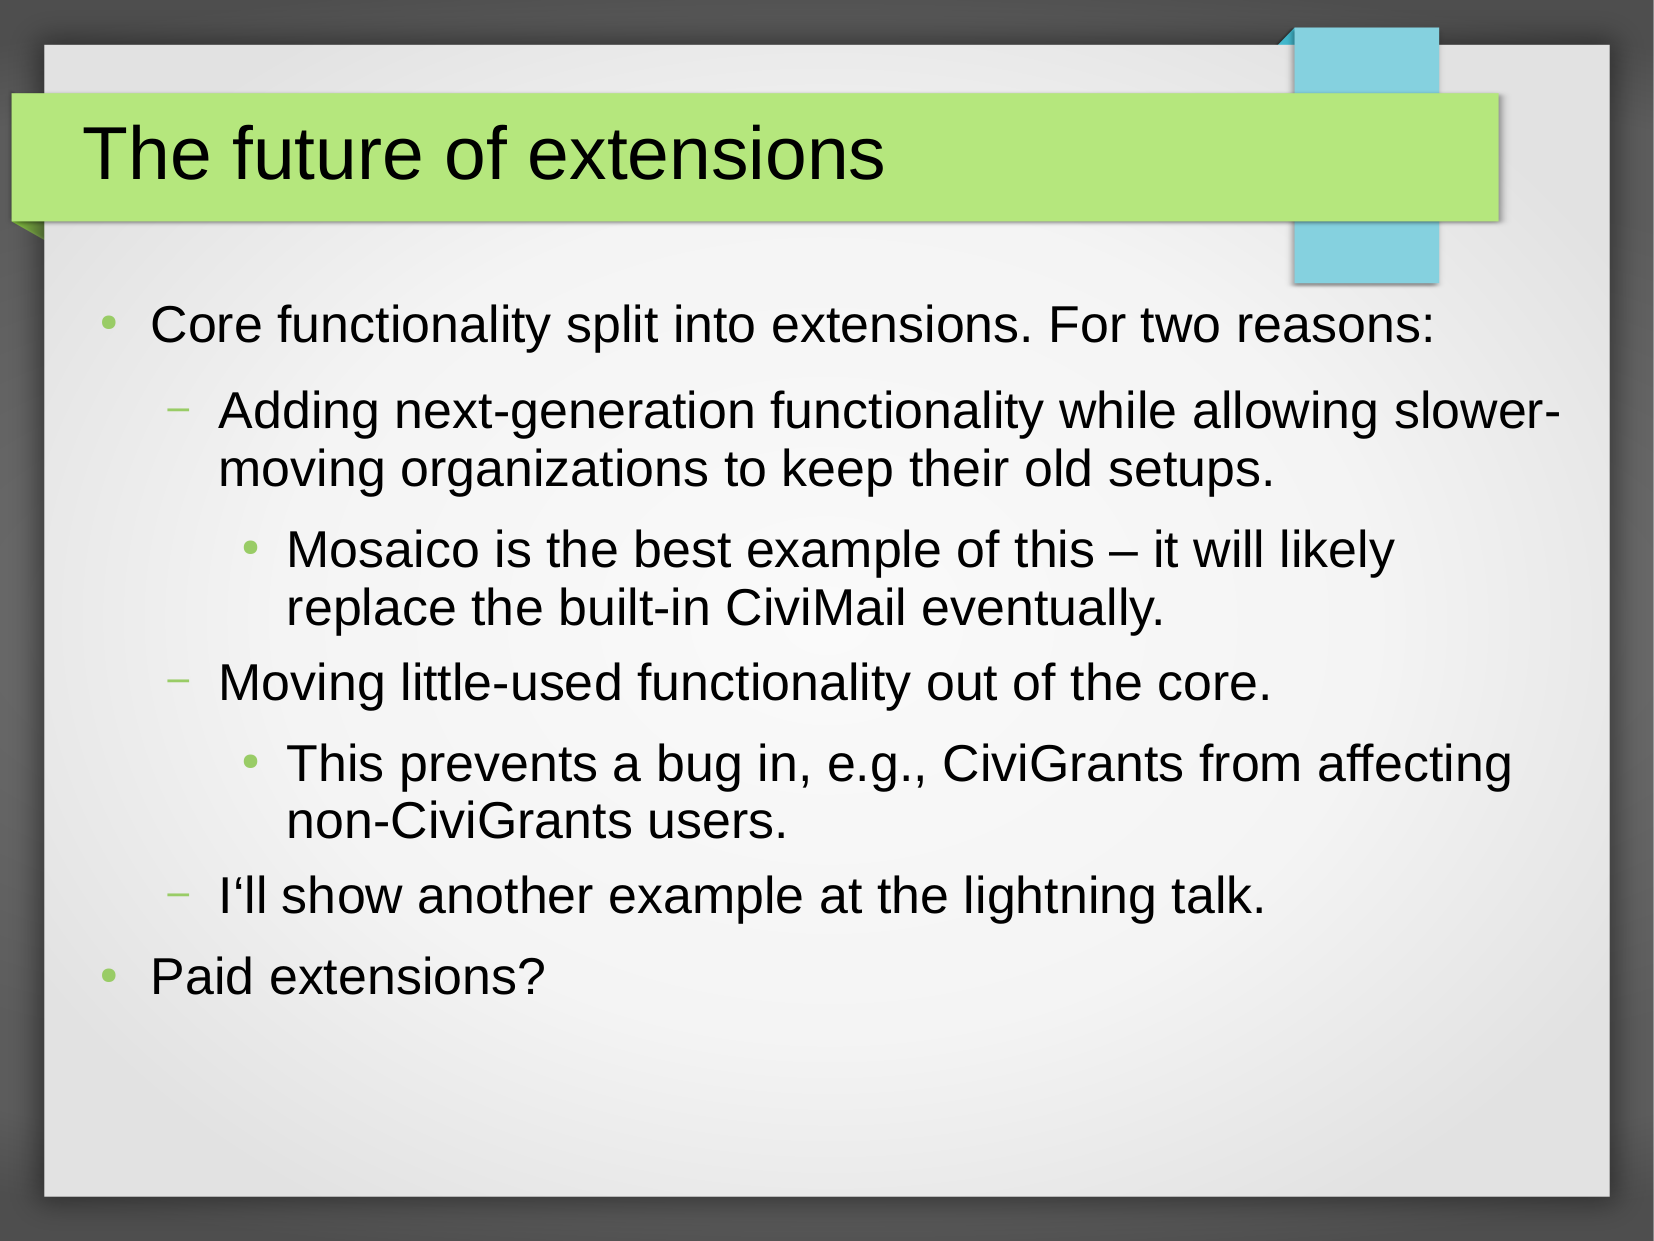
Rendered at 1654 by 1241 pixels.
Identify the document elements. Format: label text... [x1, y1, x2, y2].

title The future of extensions [82, 94, 1264, 213]
list Core functionality split into extensions. For two reasons: Adding next-generation functionality while allowing slower-moving organizations to keep their old setups. Mosaico is the best example of this – it will likely replace the built-in CiviMail eventually. Moving little-used functionality out of the core. This prevents a bug in, e.g., CiviGrants from affecting non-CiviGrants users. I‘ll show another example at the lightning talk. Paid extensions? [82, 295, 1571, 1015]
picture [0, 0, 1654, 1241]
